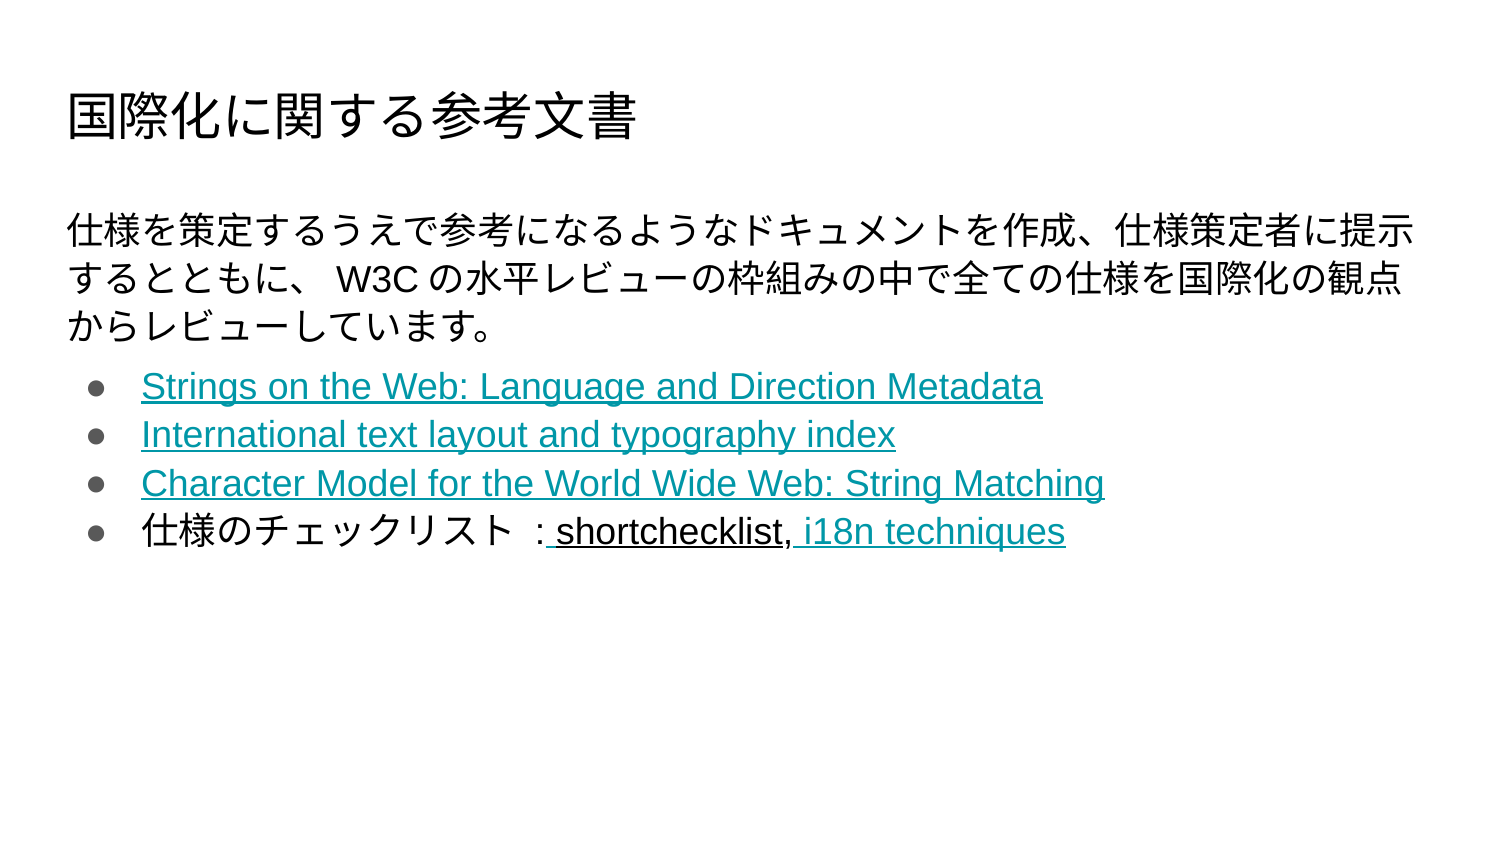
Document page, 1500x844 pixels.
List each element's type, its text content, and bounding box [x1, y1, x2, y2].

list 仕様を策定するうえで参考になるようなドキュメントを作成、仕様策定者に提示するとともに、W3Cの水平レビューの枠組みの中で全ての仕様を国際化の観点からレビューしています。 Strings on the Web: Language and Direction Metadata International text layout and typography index Character Model for the World Wide Web: String Matching 仕様のチェックリスト : shortchecklist, i18n techniques [51, 189, 1449, 750]
title 国際化に関する参考文書 [51, 72, 1449, 167]
